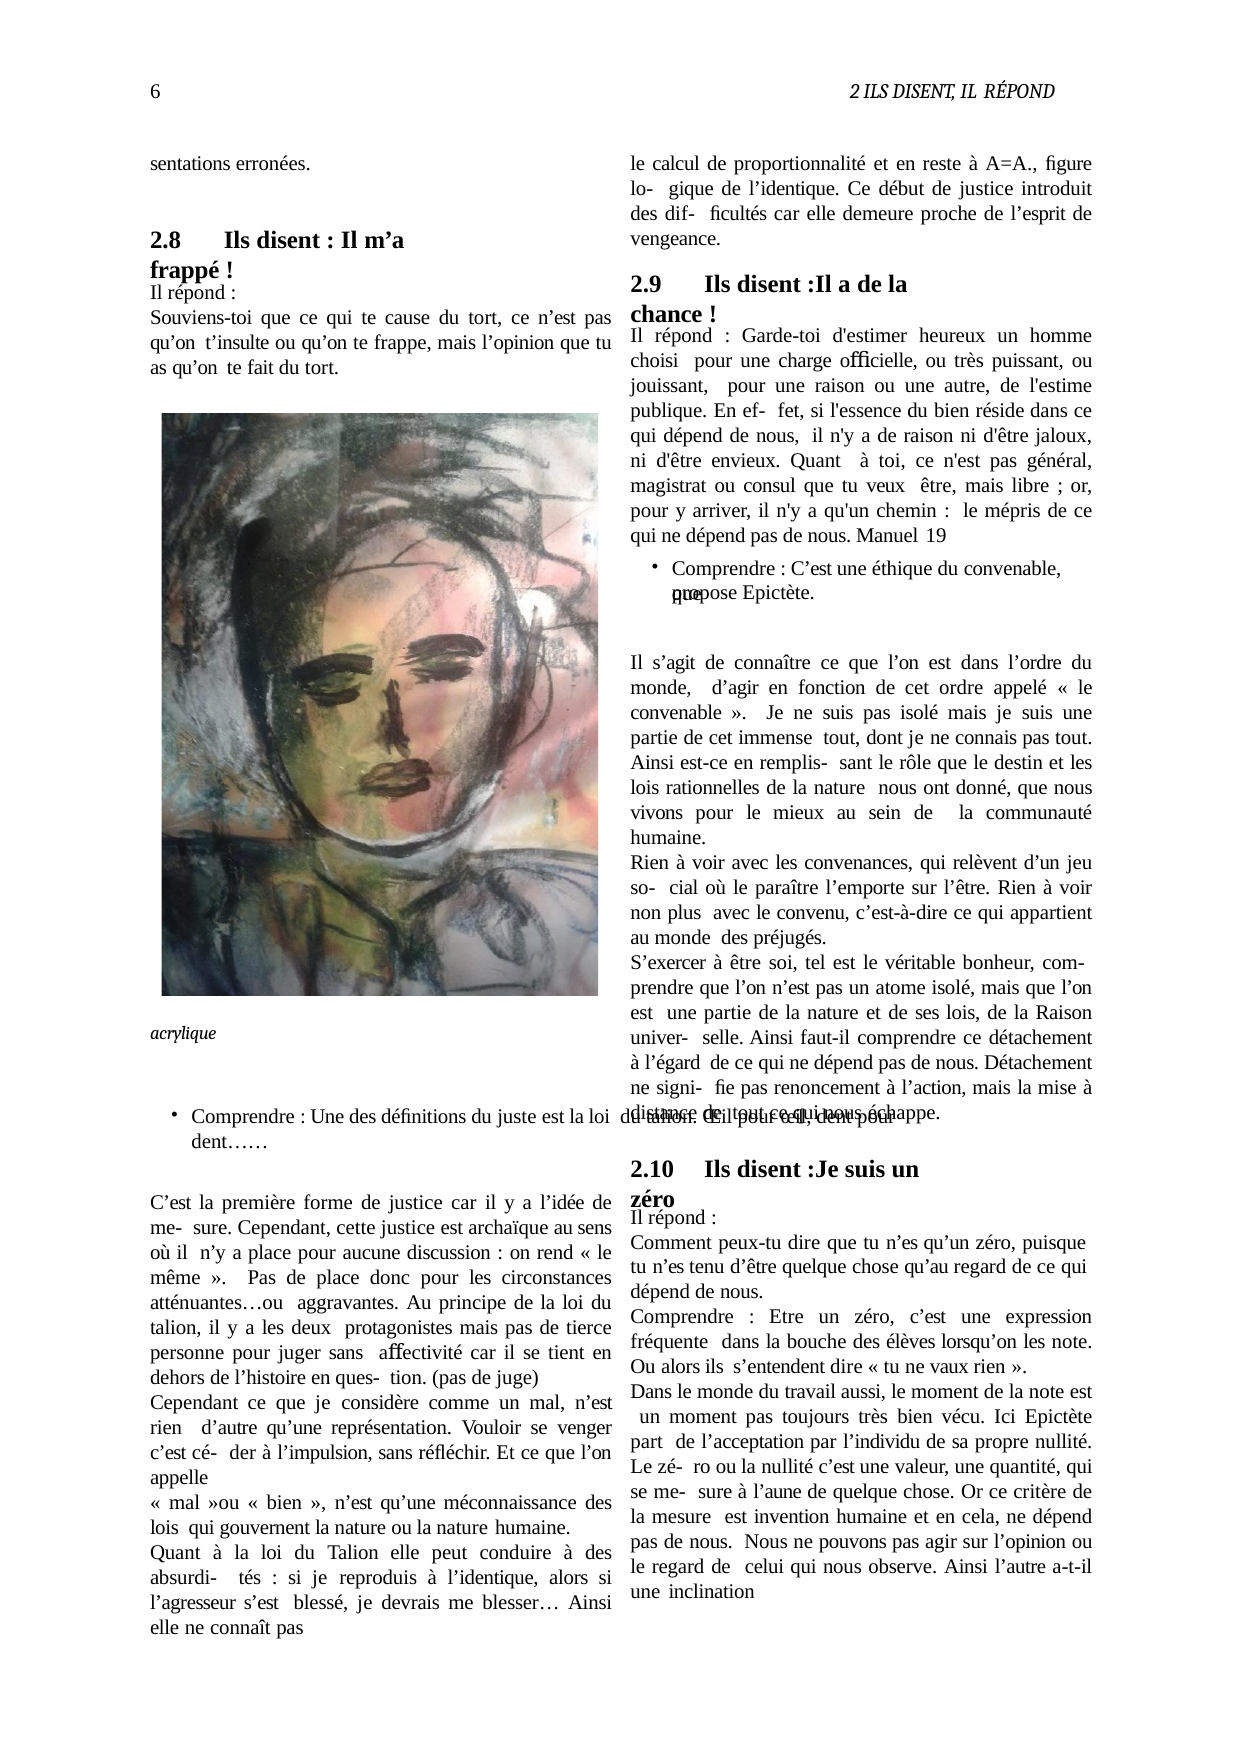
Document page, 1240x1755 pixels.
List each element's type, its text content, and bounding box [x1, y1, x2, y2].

text_box propose Epictète. Il s’agit de connaître ce que l’on est dans l’ordre du monde, d’agir en fonction de cet ordre appelé « le convenable ». Je ne suis pas isolé mais je suis une partie de cet immense tout, dont je ne connais pas tout. Ainsi est-ce en remplis- sant le rôle que le destin et les lois rationnelles de la nature nous ont donné, que nous vivons pour le mieux au sein de la communauté humaine. Rien à voir avec les convenances, qui relèvent d’un jeu so- cial où le paraître l’emporte sur l’être. Rien à voir non plus avec le convenu, c’est-à-dire ce qui appartient au monde des préjugés. S’exercer à être soi, tel est le véritable bonheur, com- prendre que l’on n’est pas un atome isolé, mais que l’on est une partie de la nature et de ses lois, de la Raison univer- selle. Ainsi faut-il comprendre ce détachement à l’égard de ce qui ne dépend pas de nous. Détachement ne signi- ﬁe pas renoncement à l’action, mais la mise à distance de tout ce qui nous échappe. [628, 576, 1093, 1133]
text_box Il répond : Souviens-toi que ce qui te cause du tort, ce n’est pas qu’on t’insulte ou qu’on te frappe, mais l’opinion que tu as qu’on te fait du tort. [147, 266, 612, 390]
text_box 2.9 Ils disent :Il a de la chance ! [628, 265, 982, 319]
text_box acrylique [147, 1018, 220, 1044]
text_box Comprendre : C’est une éthique du convenable, que [649, 552, 1093, 576]
text_box Comprendre : Une des déﬁnitions du juste est la loi du talion. Œil pour œil, dent pour dent…… 2.10 Ils disent :Je suis un zéro [168, 1100, 968, 1755]
text_box [161, 413, 599, 996]
text_box Il répond : Comment peux-tu dire que tu n’es qu’un zéro, puisque tu n’es tenu d’être quelque chose qu’au regard de ce qui dépend de nous. Comprendre : Etre un zéro, c’est une expression fréquente dans la bouche des élèves lorsqu’on les note. Ou alors ils s’entendent dire « tu ne vaux rien ». Dans le monde du travail aussi, le moment de la note est un moment pas toujours très bien vécu. Ici Epictète part de l’acceptation par l’individu de sa propre nullité. Le zé- ro ou la nullité c’est une valeur, une quantité, qui se me- sure à l’aune de quelque chose. Or ce critère de la mesure est invention humaine et en cela, ne dépend pas de nous. Nous ne pouvons pas agir sur l’opinion ou le regard de celui qui nous observe. Ainsi l’autre a-t-il une inclination [628, 1190, 1093, 1634]
text_box le calcul de proportionnalité et en reste à A=A., ﬁgure lo- gique de l’identique. Ce début de justice introduit des dif- ﬁcultés car elle demeure proche de l’esprit de vengeance. [628, 147, 1093, 250]
text_box Il répond : Garde-toi d'estimer heureux un homme choisi pour une charge oﬃcielle, ou très puissant, ou jouissant, pour une raison ou une autre, de l'estime publique. En ef- fet, si l'essence du bien réside dans ce qui dépend de nous, il n'y a de raison ni d'être jaloux, ni d'être envieux. Quant à toi, ce n'est pas général, magistrat ou consul que tu veux être, mais libre ; or, pour y arriver, il n'y a qu'un chemin : le mépris de ce qui ne dépend pas de nous. Manuel 19 [628, 319, 1093, 547]
text_box 6 [147, 75, 163, 103]
text_box sentations erronées. [147, 147, 312, 175]
text_box 2 ILS DISENT, IL RÉPOND [847, 75, 1093, 103]
text_box 2.8 Ils disent : Il m’a frappé ! [147, 221, 476, 266]
